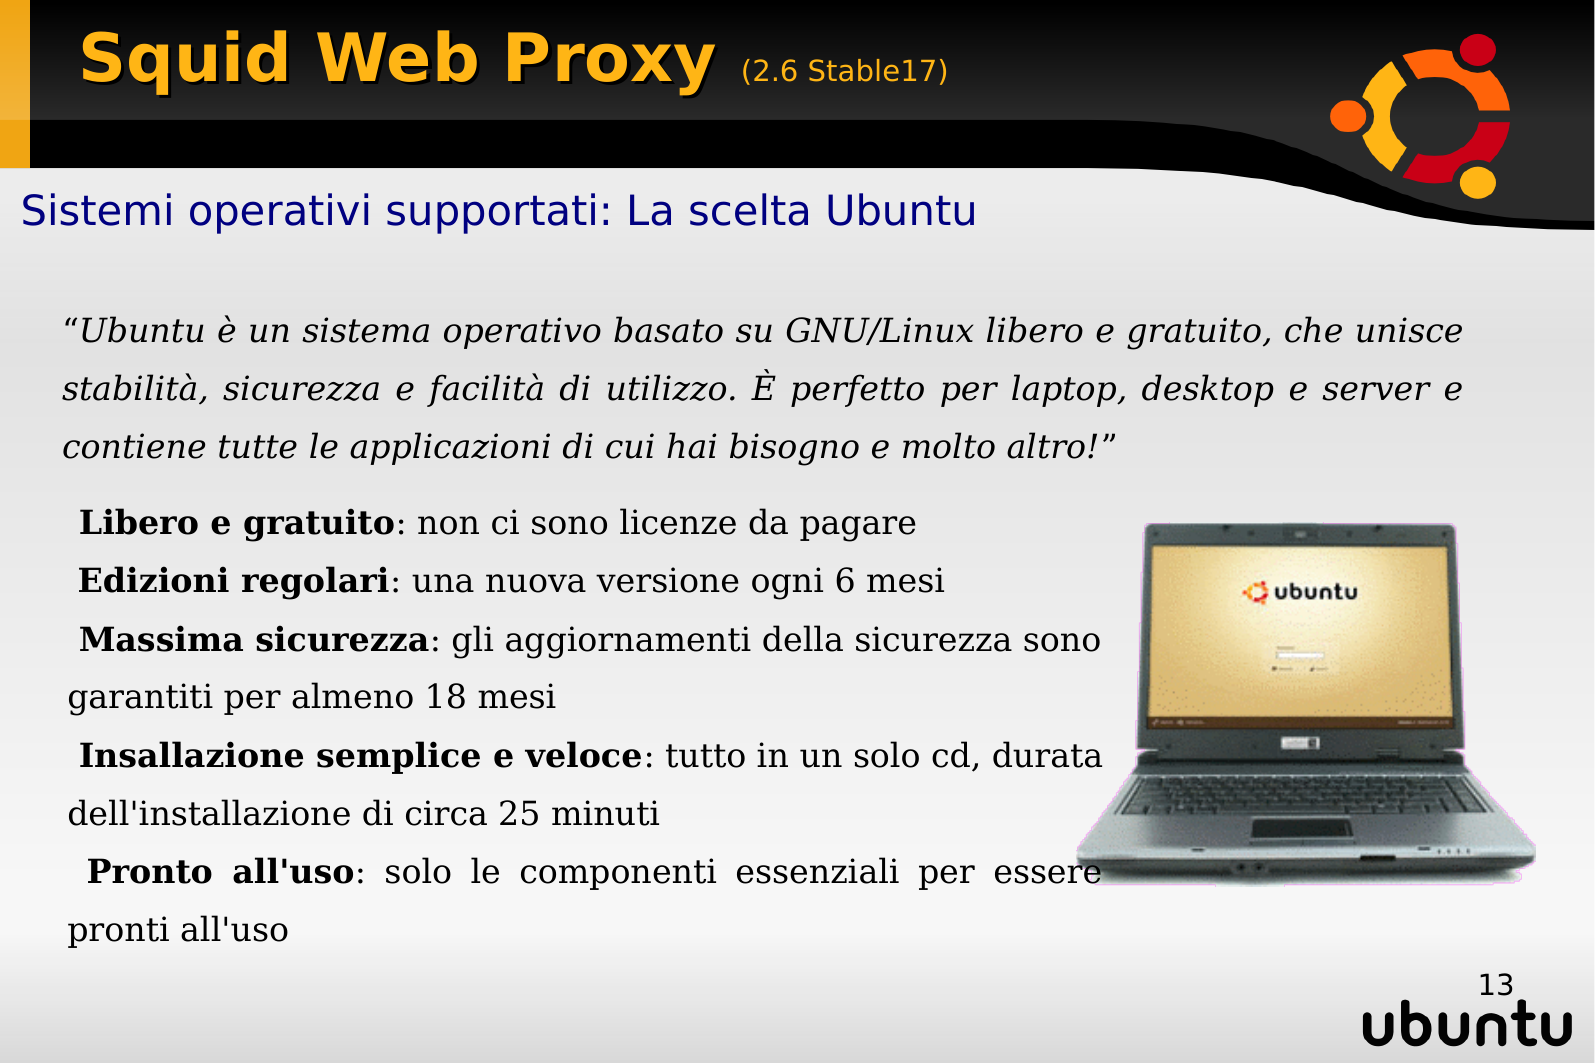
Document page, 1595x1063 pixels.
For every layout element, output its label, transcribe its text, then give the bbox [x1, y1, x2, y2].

text_box Libero e gratuito: non ci sono licenze da pagare Edizioni regolari: una nuova versione ogni 6 mesi Massima sicurezza: gli aggiornamenti della sicurezza sono garantiti per almeno 18 mesi Insallazione semplice e veloce: tutto in un solo cd, durata dell'installazione di circa 25 minuti Pronto all'uso: solo le componenti essenziali per essere pronti all'uso [64, 476, 1118, 938]
picture [0, 0, 1595, 1063]
text_box Squid Web Proxy (2.6 Stable17) [23, 11, 1004, 105]
text_box “Ubuntu è un sistema operativo basato su GNU/Linux libero e gratuito, che unisce stabilità, sicurezza e facilità di utilizzo. È perfetto per laptop, desktop e server e contiene tutte le applicazioni di cui hai bisogno e molto altro!” [59, 285, 1536, 997]
text_box Sistemi operativi supportati: La scelta Ubuntu [17, 178, 1554, 243]
